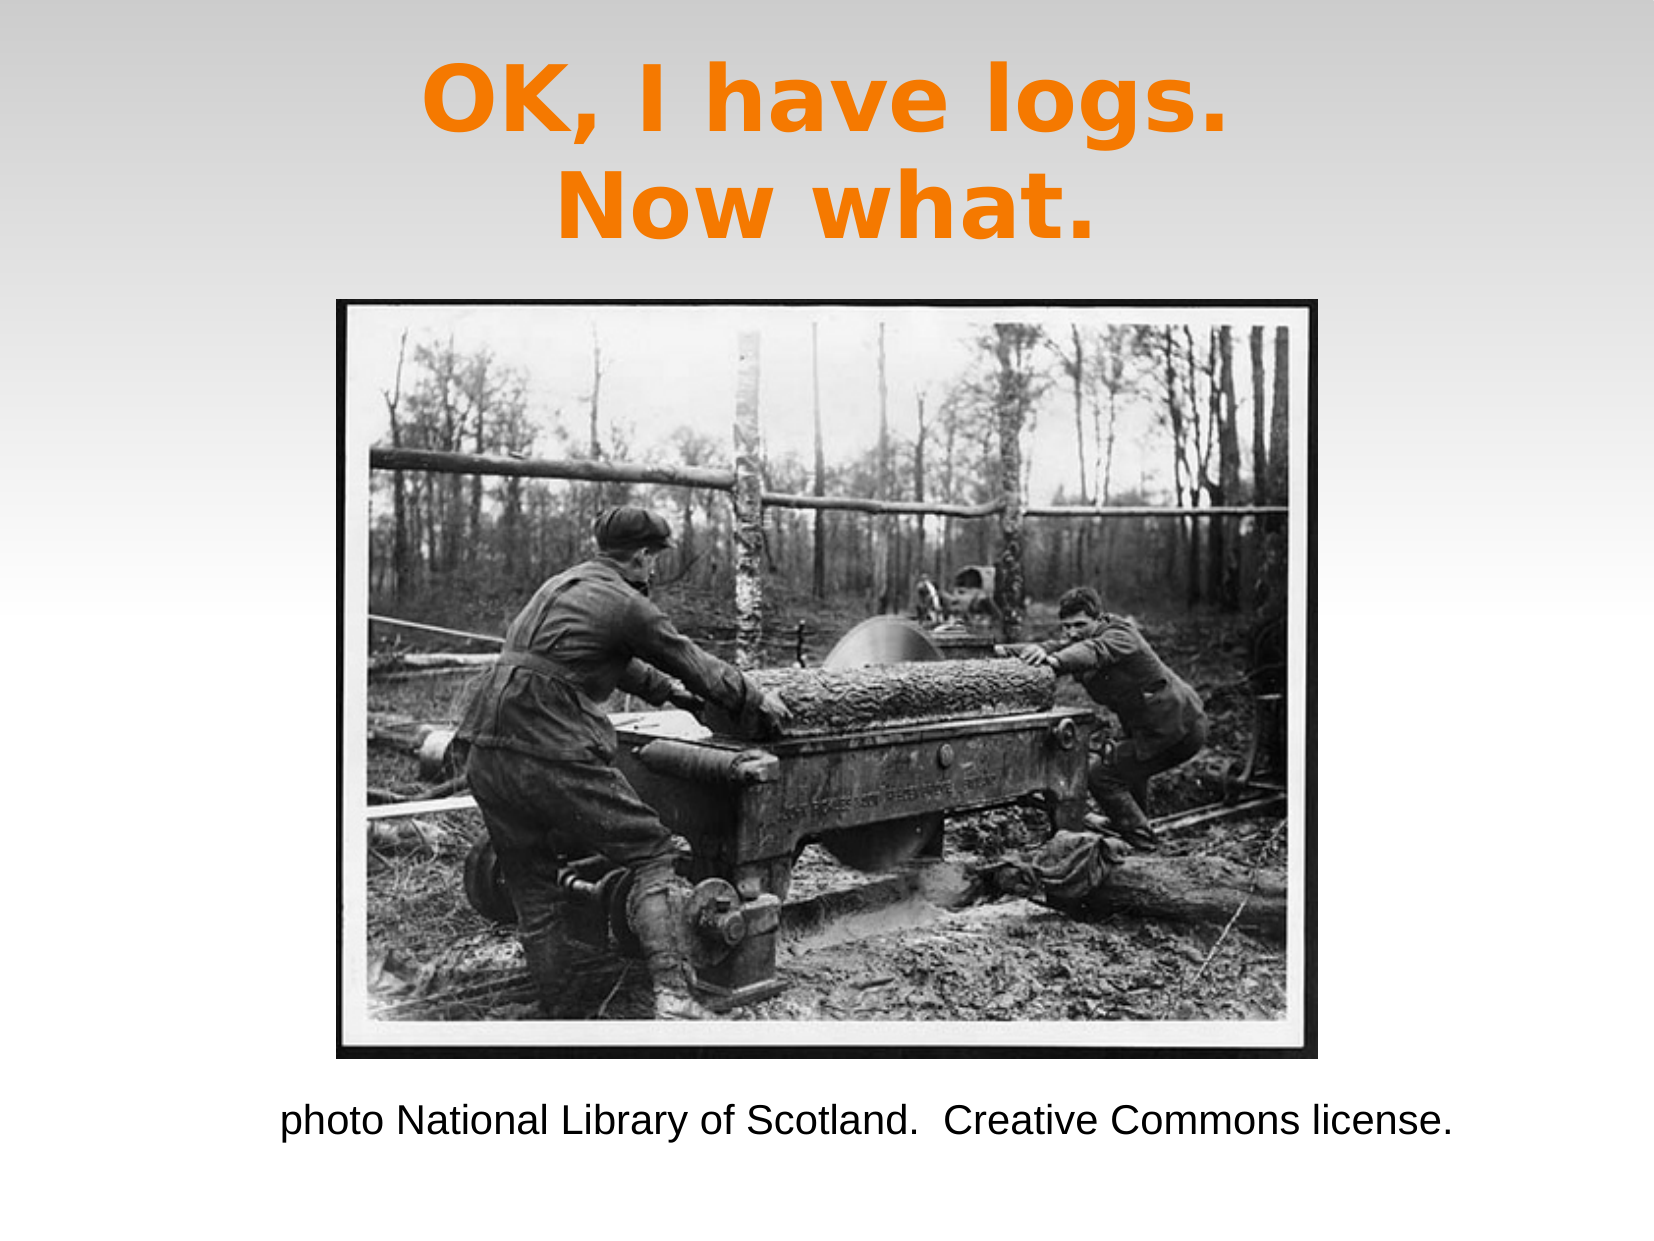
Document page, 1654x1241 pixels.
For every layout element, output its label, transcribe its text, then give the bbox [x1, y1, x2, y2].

title OK, I have logs. Now what. [82, 45, 1571, 261]
picture [336, 299, 1318, 1060]
list photo National Library of Scotland. Creative Commons license. [191, 1096, 1463, 1144]
